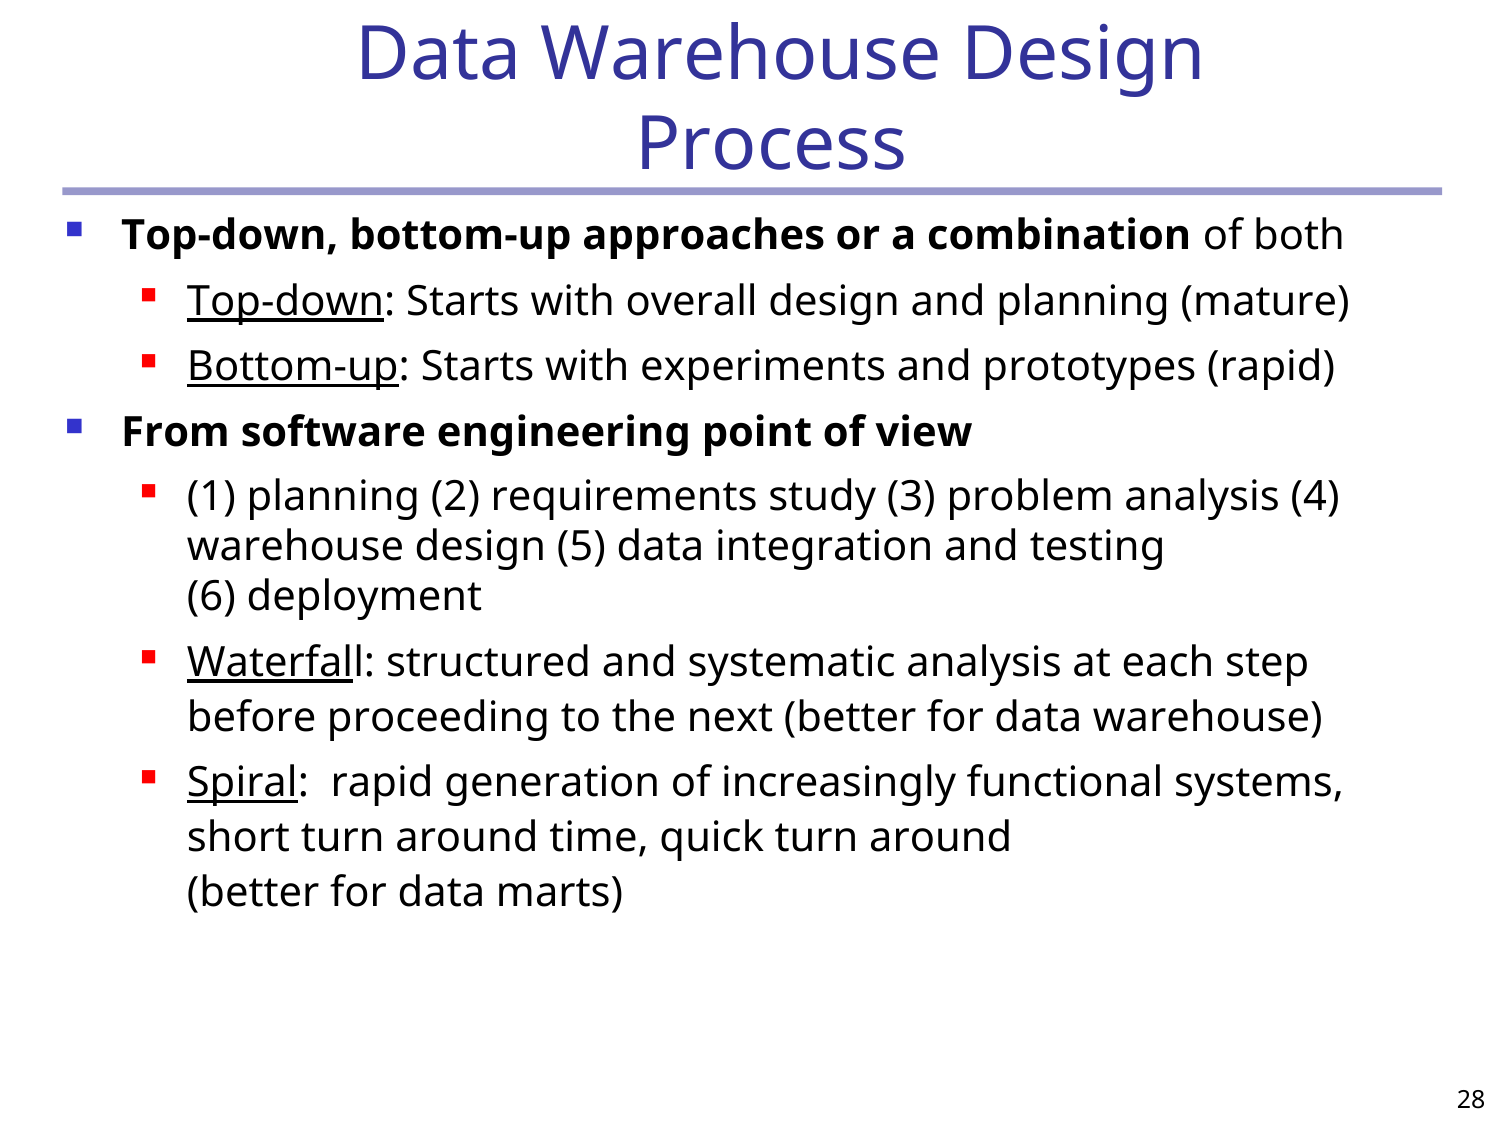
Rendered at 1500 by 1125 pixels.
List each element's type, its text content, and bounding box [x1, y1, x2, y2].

list Top-down, bottom-up approaches or a combination of both Top-down: Starts with overall design and planning (mature) Bottom-up: Starts with experiments and prototypes (rapid) From software engineering point of view (1) planning (2) requirements study (3) problem analysis (4) warehouse design (5) data integration and testing (6) deployment Waterfall: structured and systematic analysis at each step before proceeding to the next (better for data warehouse) Spiral: rapid generation of increasingly functional systems, short turn around time, quick turn around (better for data marts) [49, 195, 1438, 1046]
title Data Warehouse Design Process [199, 0, 1363, 192]
text_box <number> [1187, 1050, 1500, 1125]
